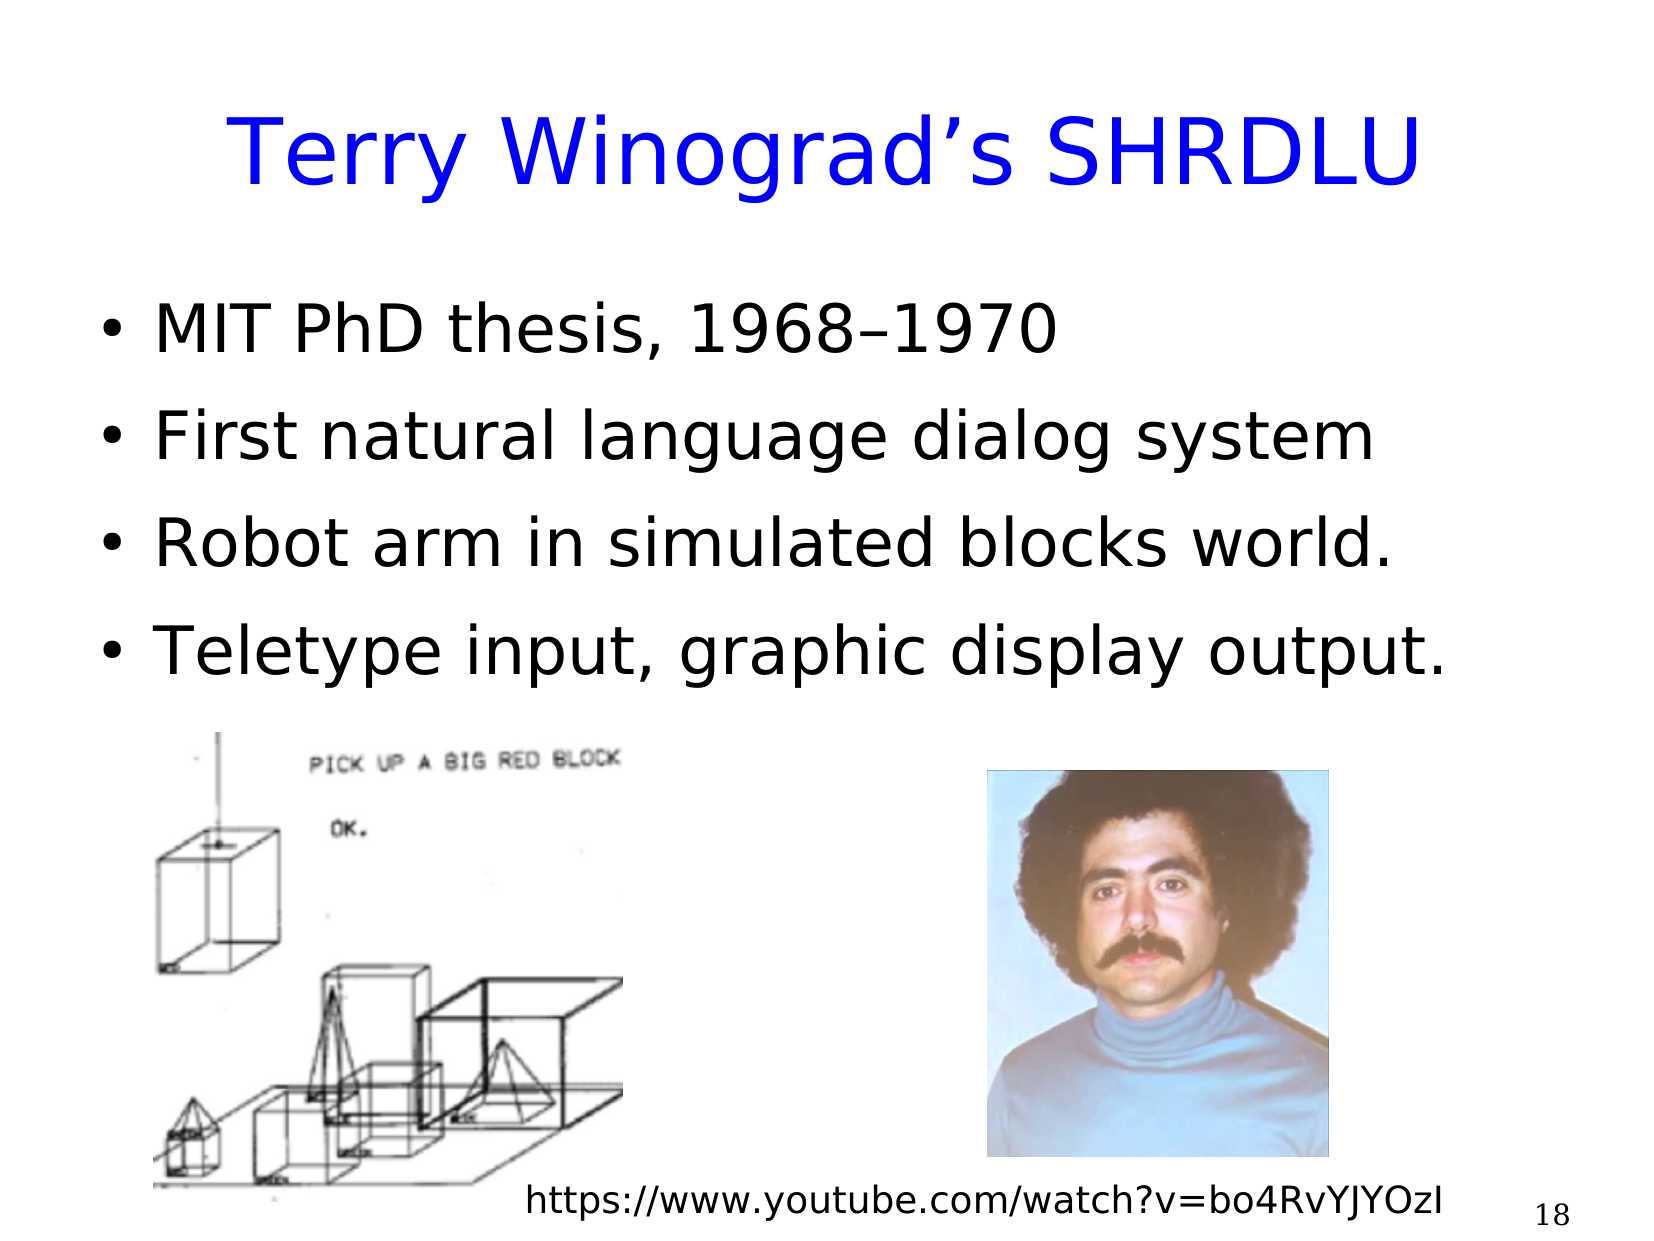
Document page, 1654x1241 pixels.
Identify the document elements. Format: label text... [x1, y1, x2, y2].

picture [987, 770, 1329, 1157]
picture [153, 732, 623, 1202]
title Terry Winograd’s SHRDLU [82, 49, 1571, 257]
list MIT PhD thesis, 1968–1970 First natural language dialog system Robot arm in simulated blocks world. Teletype input, graphic display output. [82, 290, 1571, 1109]
text_box https://www.youtube.com/watch?v=bo4RvYJYOzI [509, 1171, 1461, 1231]
